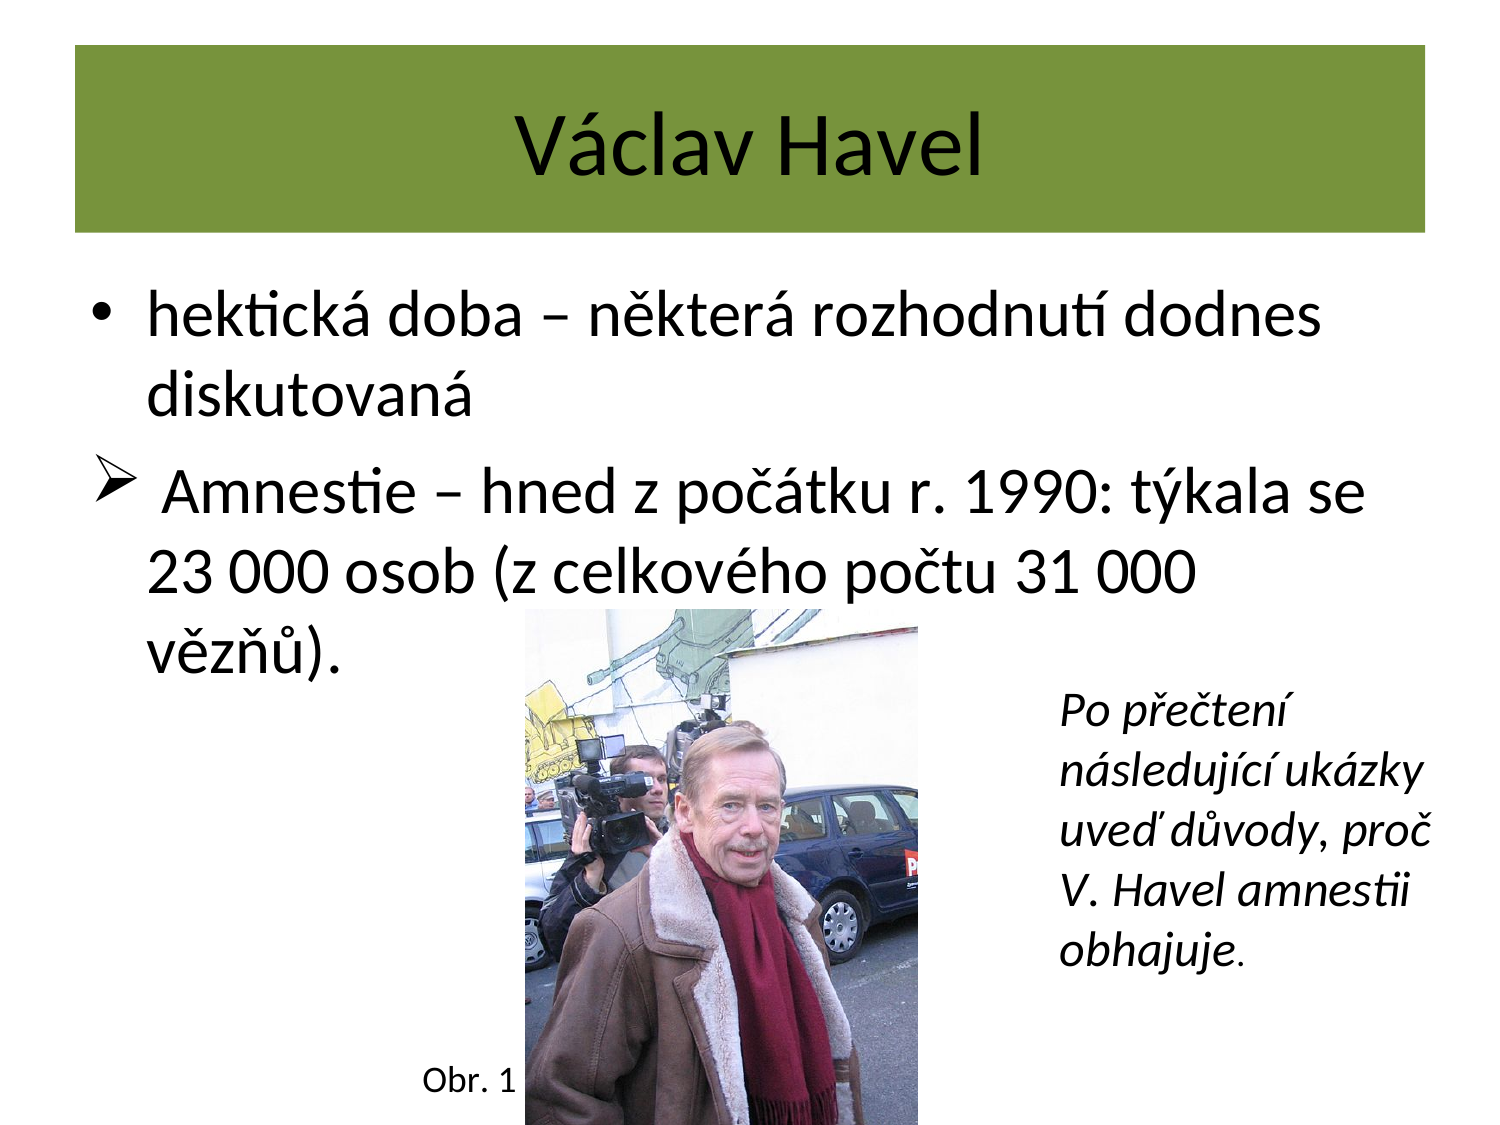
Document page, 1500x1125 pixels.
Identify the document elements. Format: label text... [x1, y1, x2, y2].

picture [525, 609, 918, 1125]
title Václav Havel [75, 45, 1426, 233]
text_box Obr. 1 [407, 1046, 573, 1125]
text_box Po přečtení následující ukázky uveď důvody, proč V. Havel amnestii obhajuje. [1045, 668, 1471, 985]
list hektická doba – některá rozhodnutí dodnes diskutovaná Amnestie – hned z počátku r. 1990: týkala se 23 000 osob (z celkového počtu 31 000 vězňů). [75, 262, 1426, 1006]
